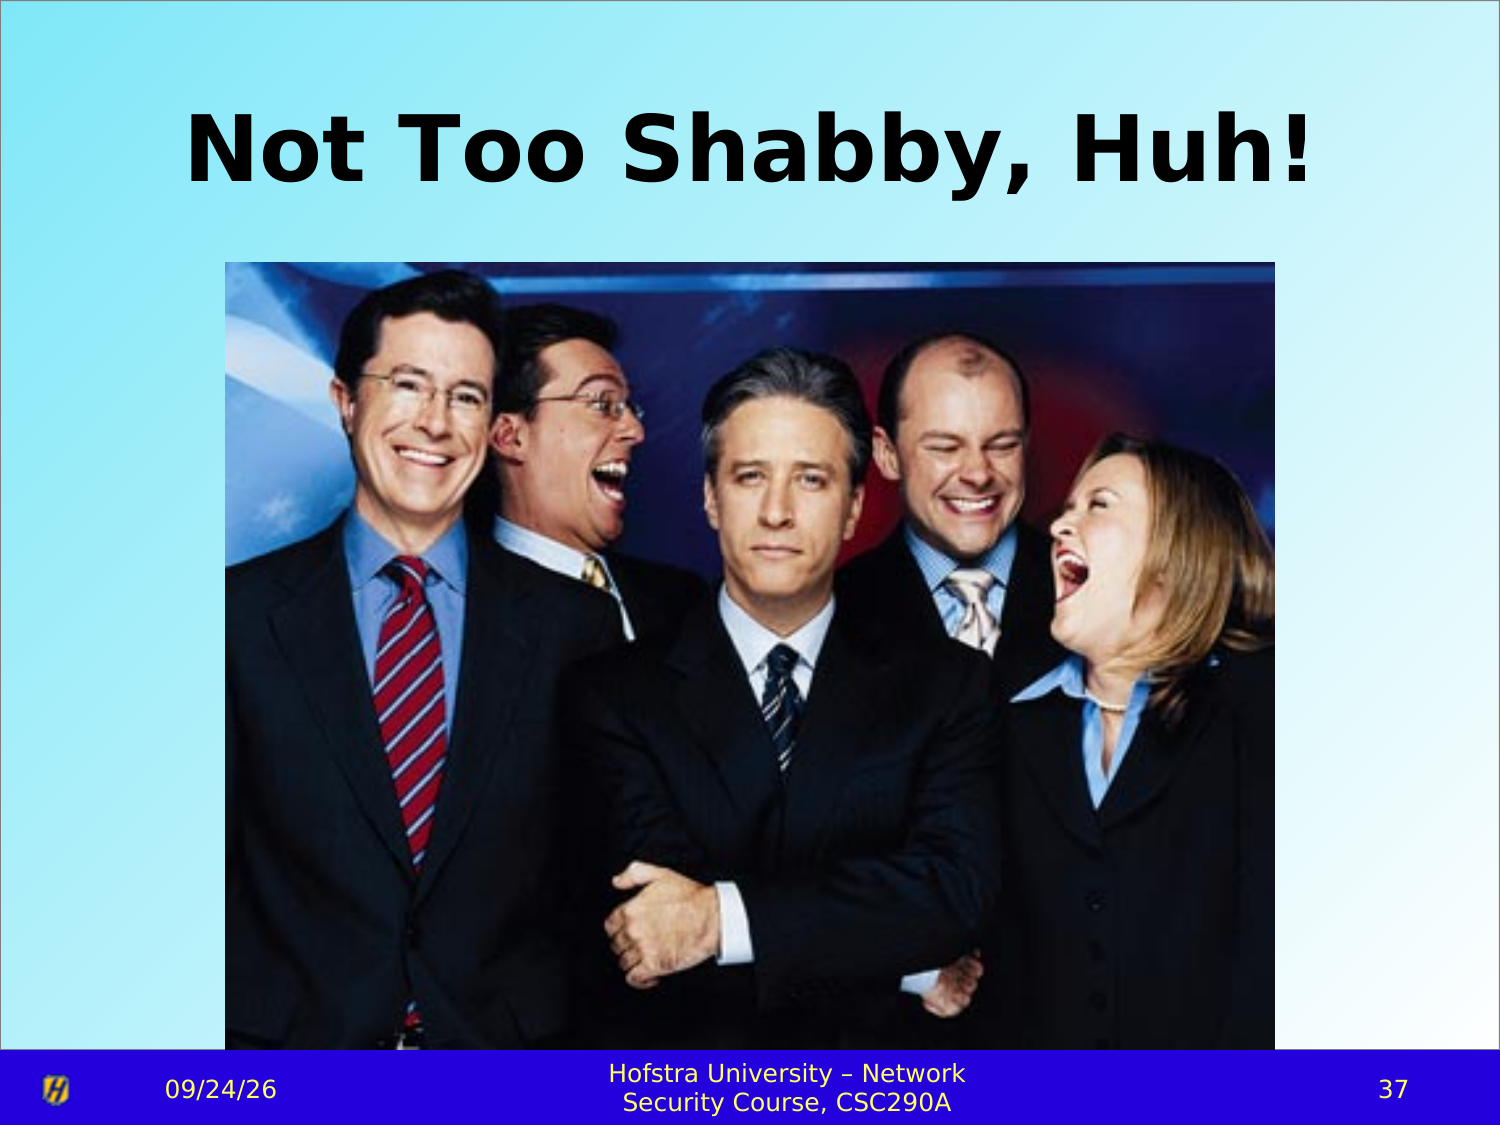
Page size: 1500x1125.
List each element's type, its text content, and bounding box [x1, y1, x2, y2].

picture [225, 262, 1275, 1051]
picture [37, 1072, 76, 1110]
title Not Too Shabby, Huh! [112, 84, 1391, 212]
